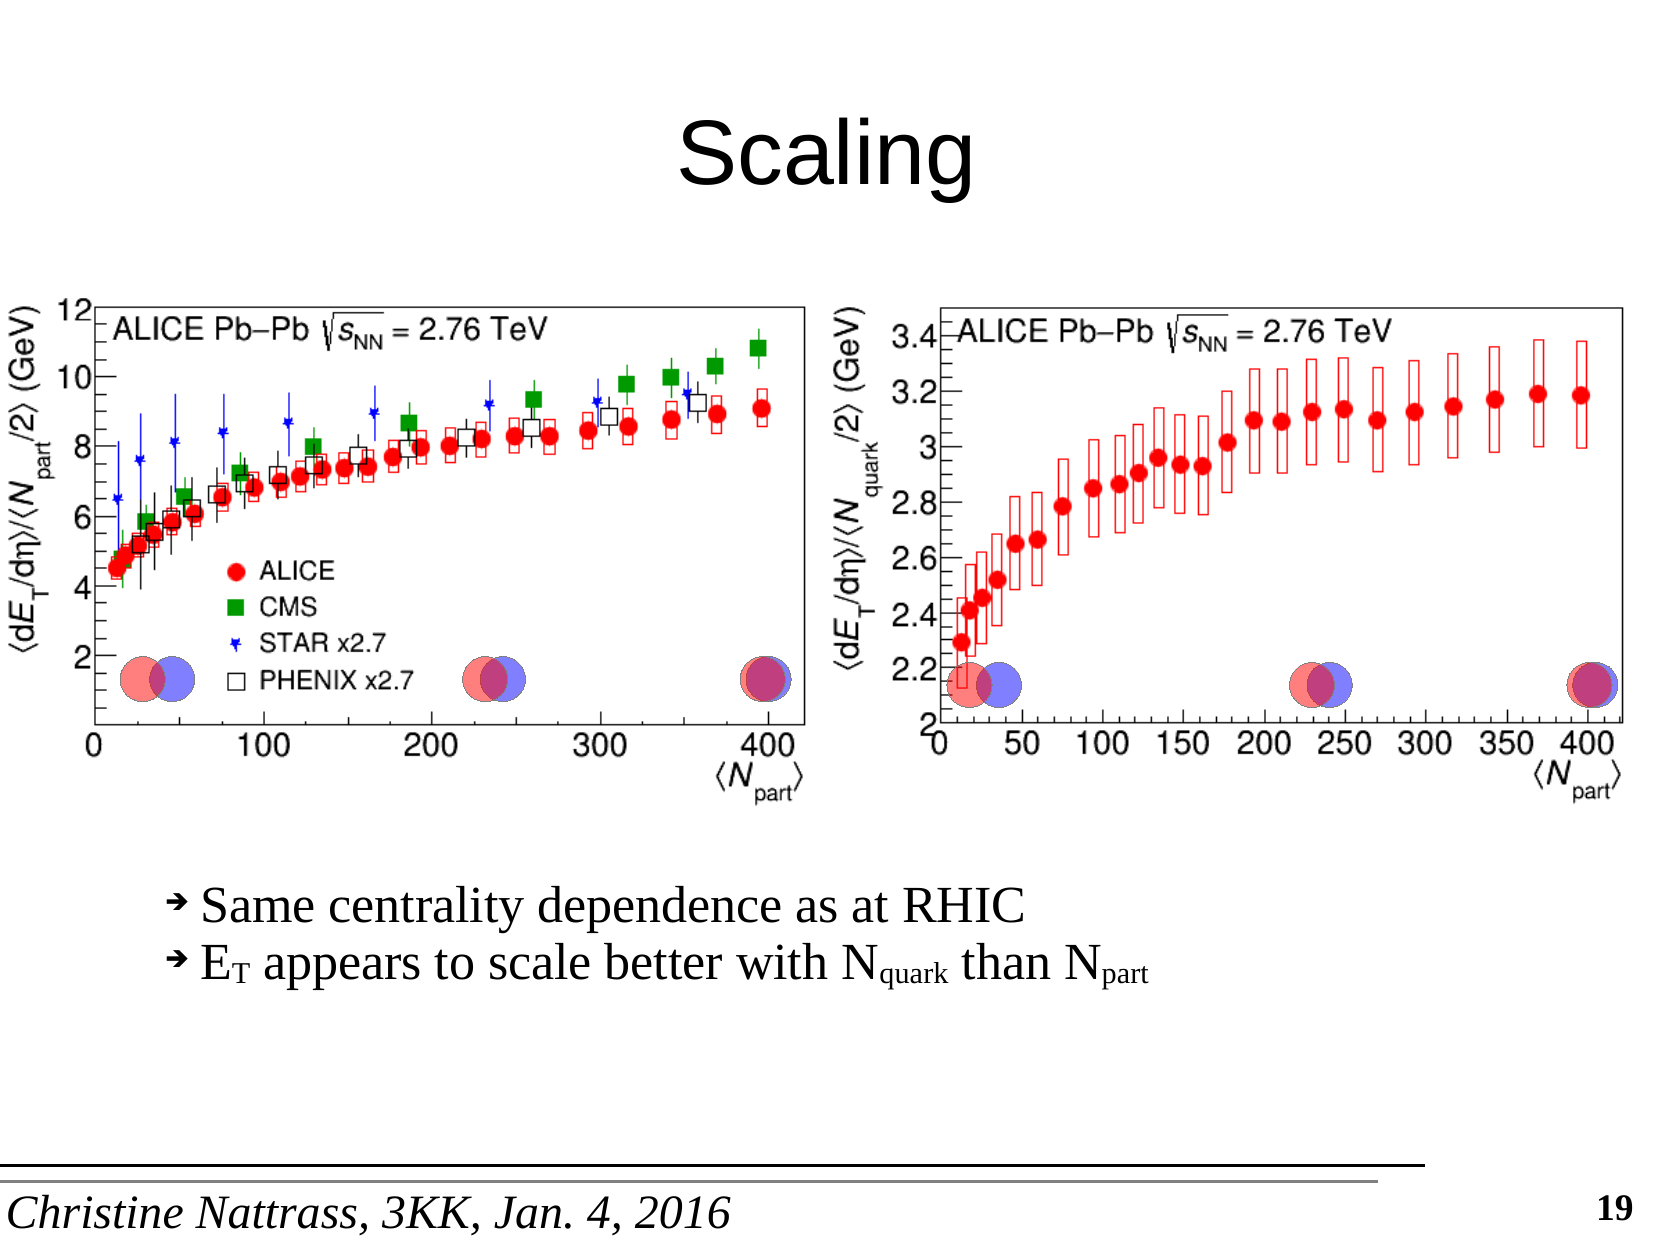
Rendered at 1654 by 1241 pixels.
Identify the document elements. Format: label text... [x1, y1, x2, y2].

text_box [1289, 662, 1353, 708]
text_box [462, 656, 526, 702]
text_box [1566, 662, 1618, 708]
text_box [740, 656, 792, 702]
text_box Same centrality dependence as at RHIC ET appears to scale better with Nquark than Npart [150, 868, 1591, 1186]
title Scaling [82, 49, 1571, 257]
text_box [120, 656, 195, 702]
text_box [946, 662, 1022, 708]
picture [3, 295, 1647, 813]
